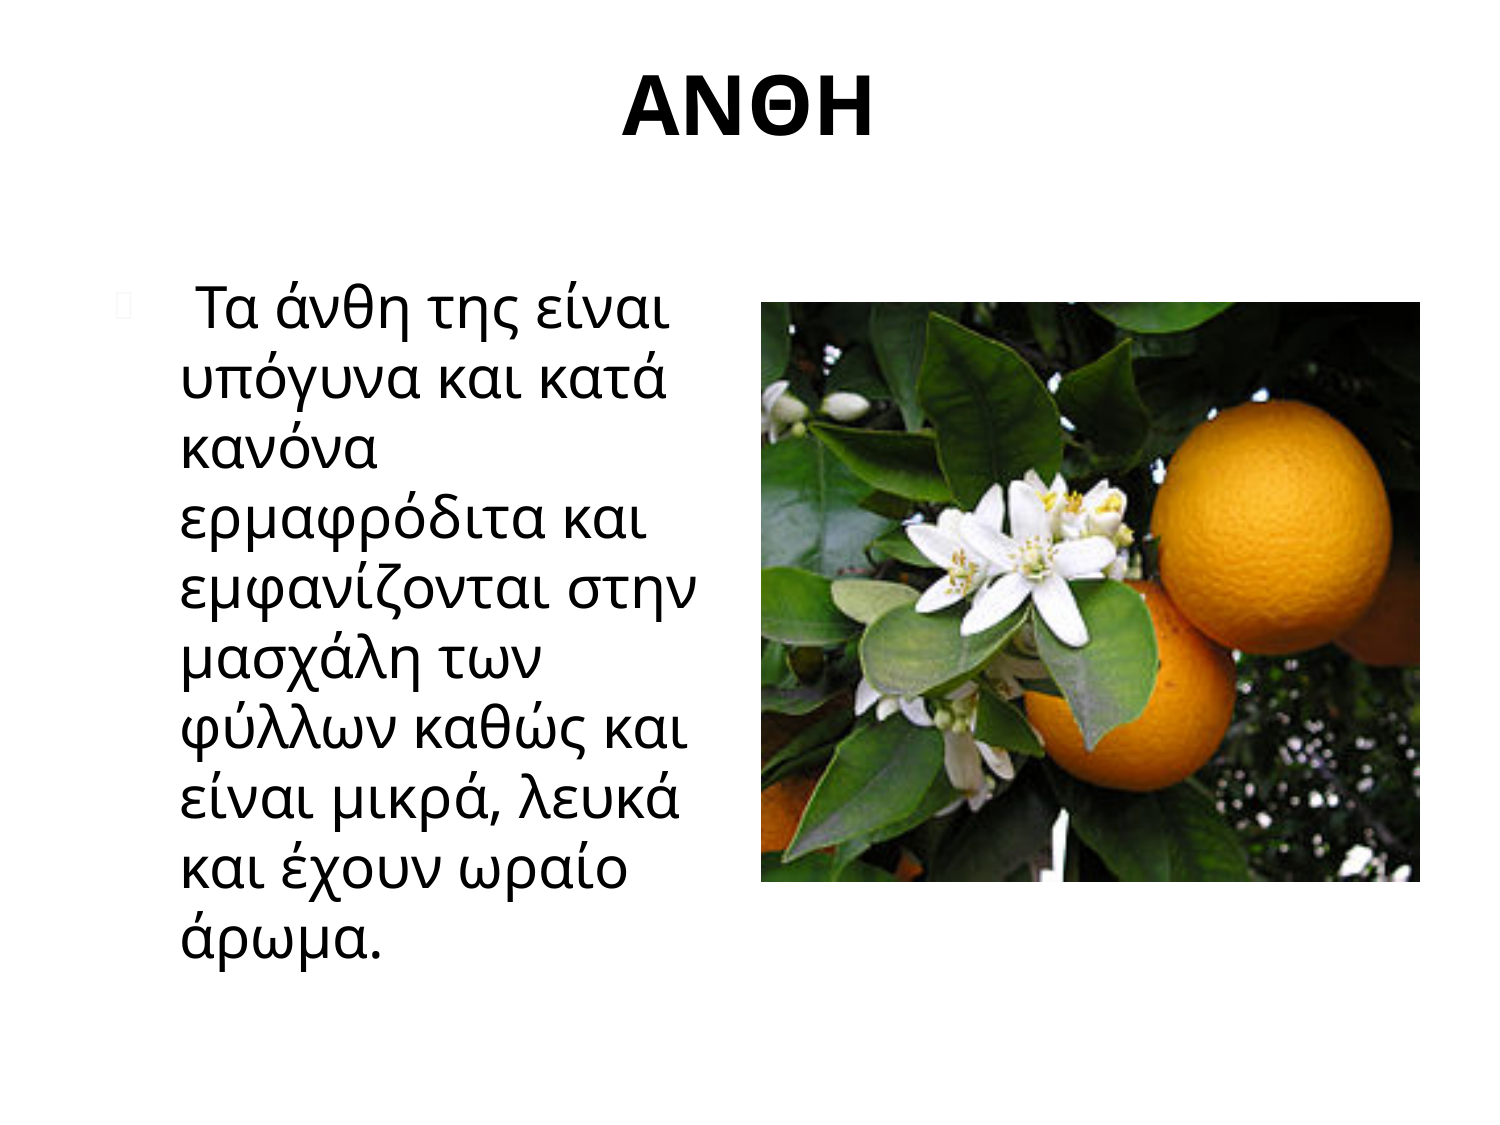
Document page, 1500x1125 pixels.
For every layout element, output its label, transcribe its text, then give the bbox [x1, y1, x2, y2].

picture [761, 302, 1420, 882]
title ΑΝΘΗ [75, 45, 1425, 149]
list Τα άνθη της είναι υπόγυνα και κατά κανόνα ερμαφρόδιτα και εμφανίζονται στην μασχάλη των φύλλων καθώς και είναι μικρά, λευκά και έχουν ωραίο άρωμα. [75, 262, 738, 1005]
